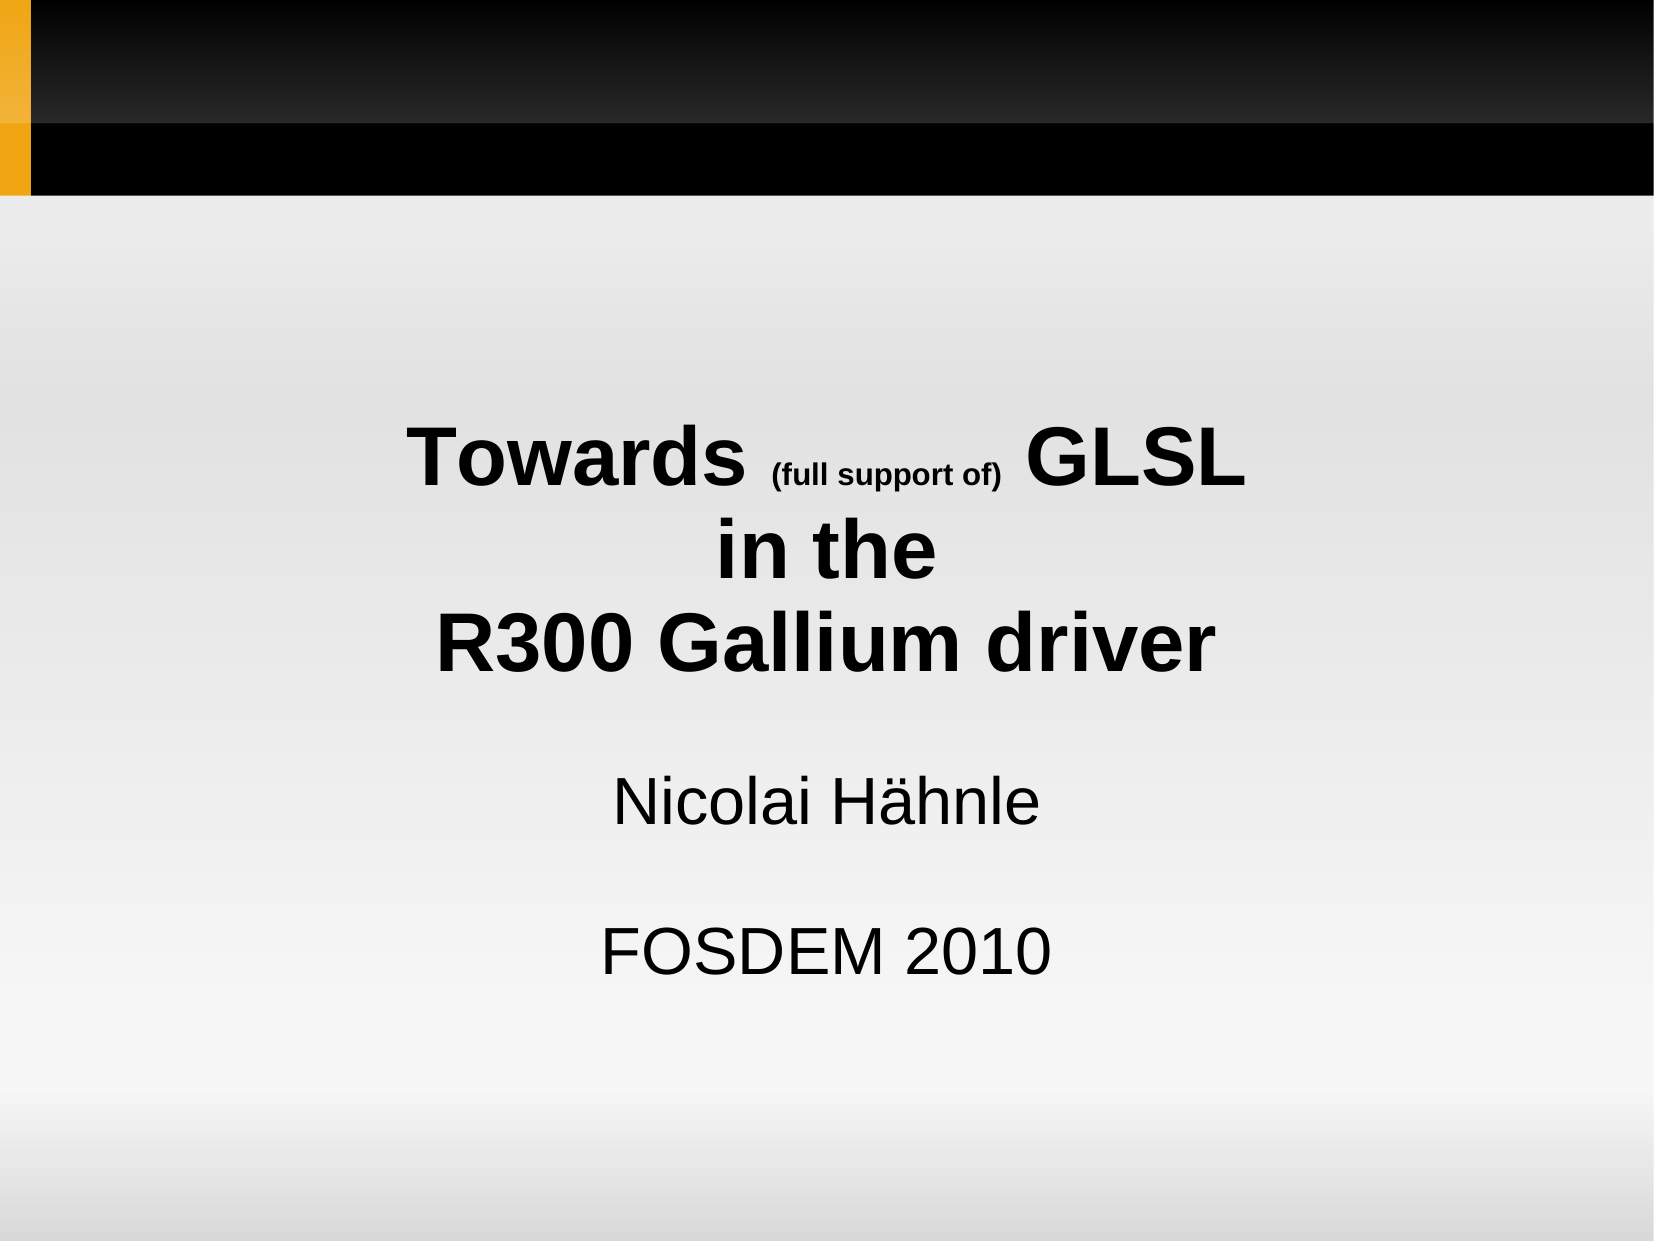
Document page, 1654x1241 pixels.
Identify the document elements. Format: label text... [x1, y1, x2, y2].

picture [0, 0, 1654, 1241]
subtitle Towards (full support of) GLSL in the R300 Gallium driver Nicolai Hähnle FOSDEM 2010 [82, 290, 1571, 1109]
